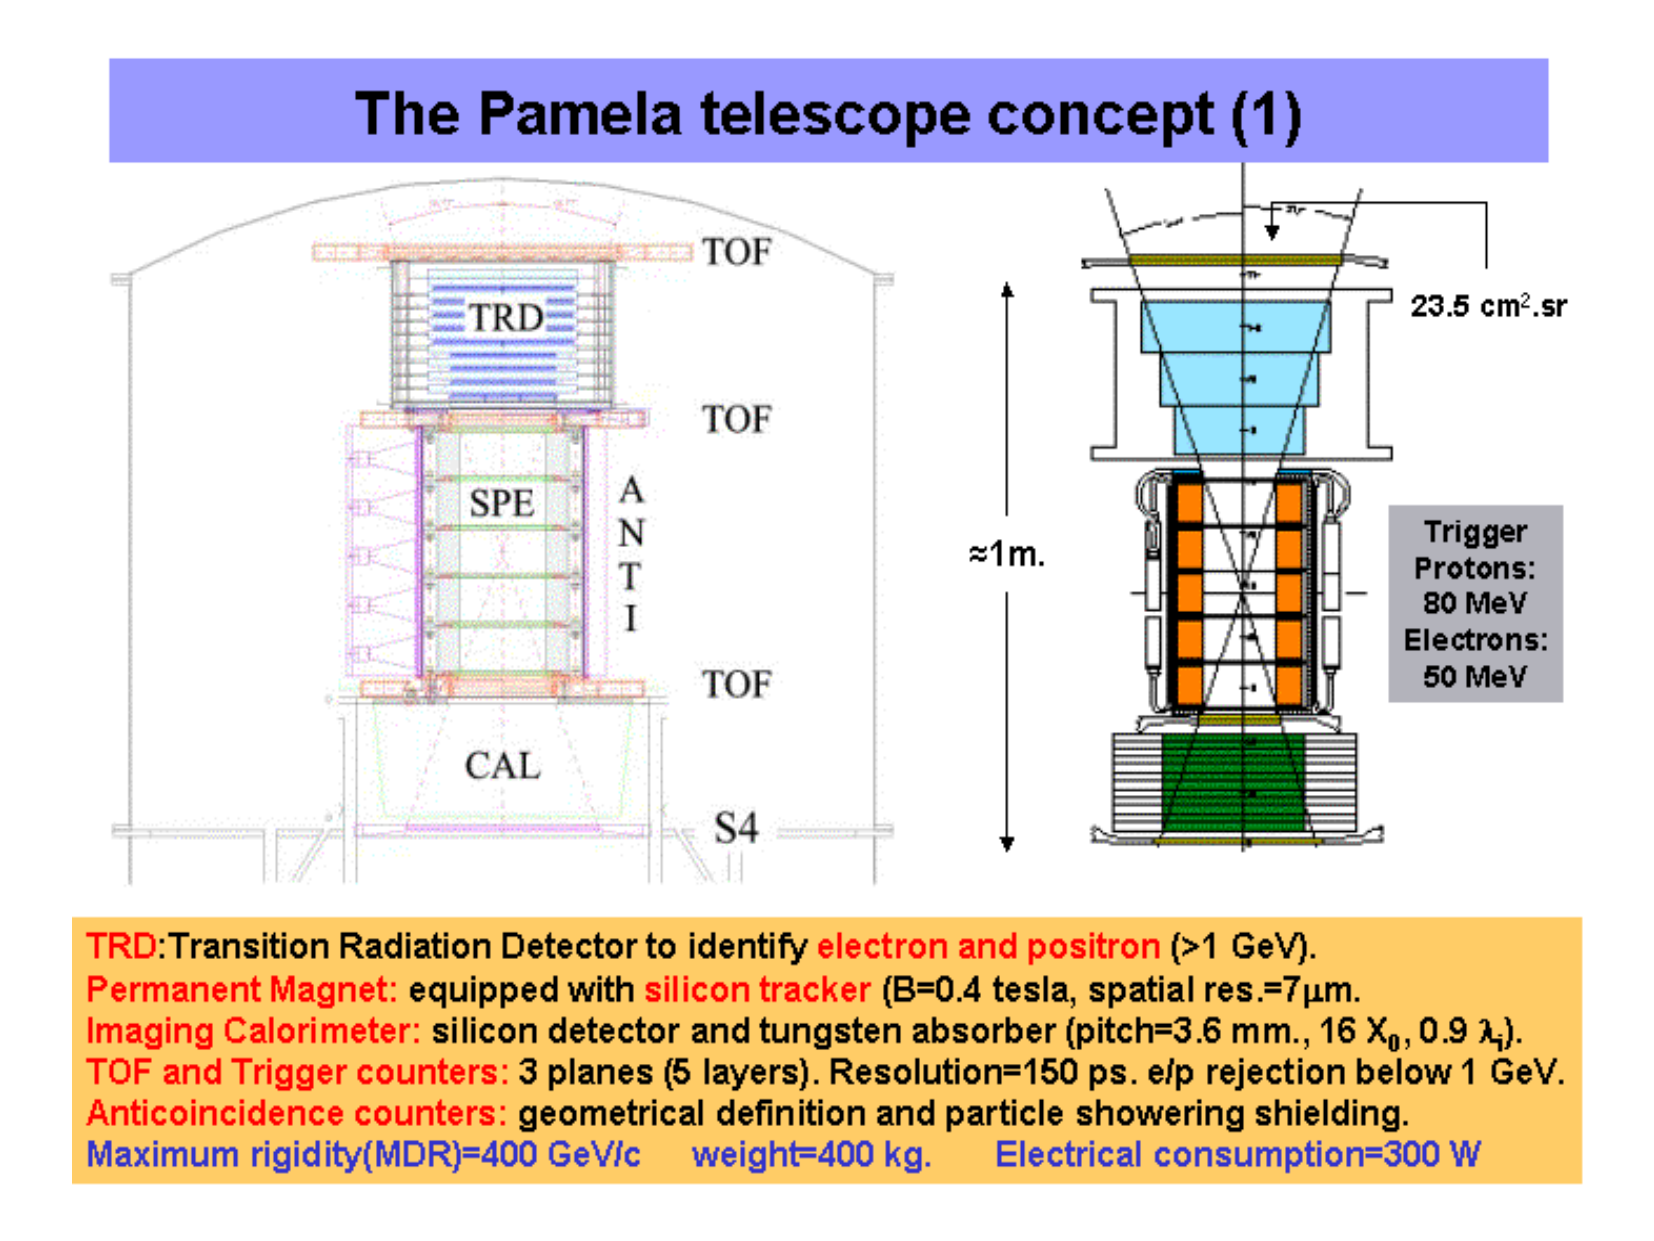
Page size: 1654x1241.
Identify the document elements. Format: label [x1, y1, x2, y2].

picture [72, 33, 1587, 1204]
